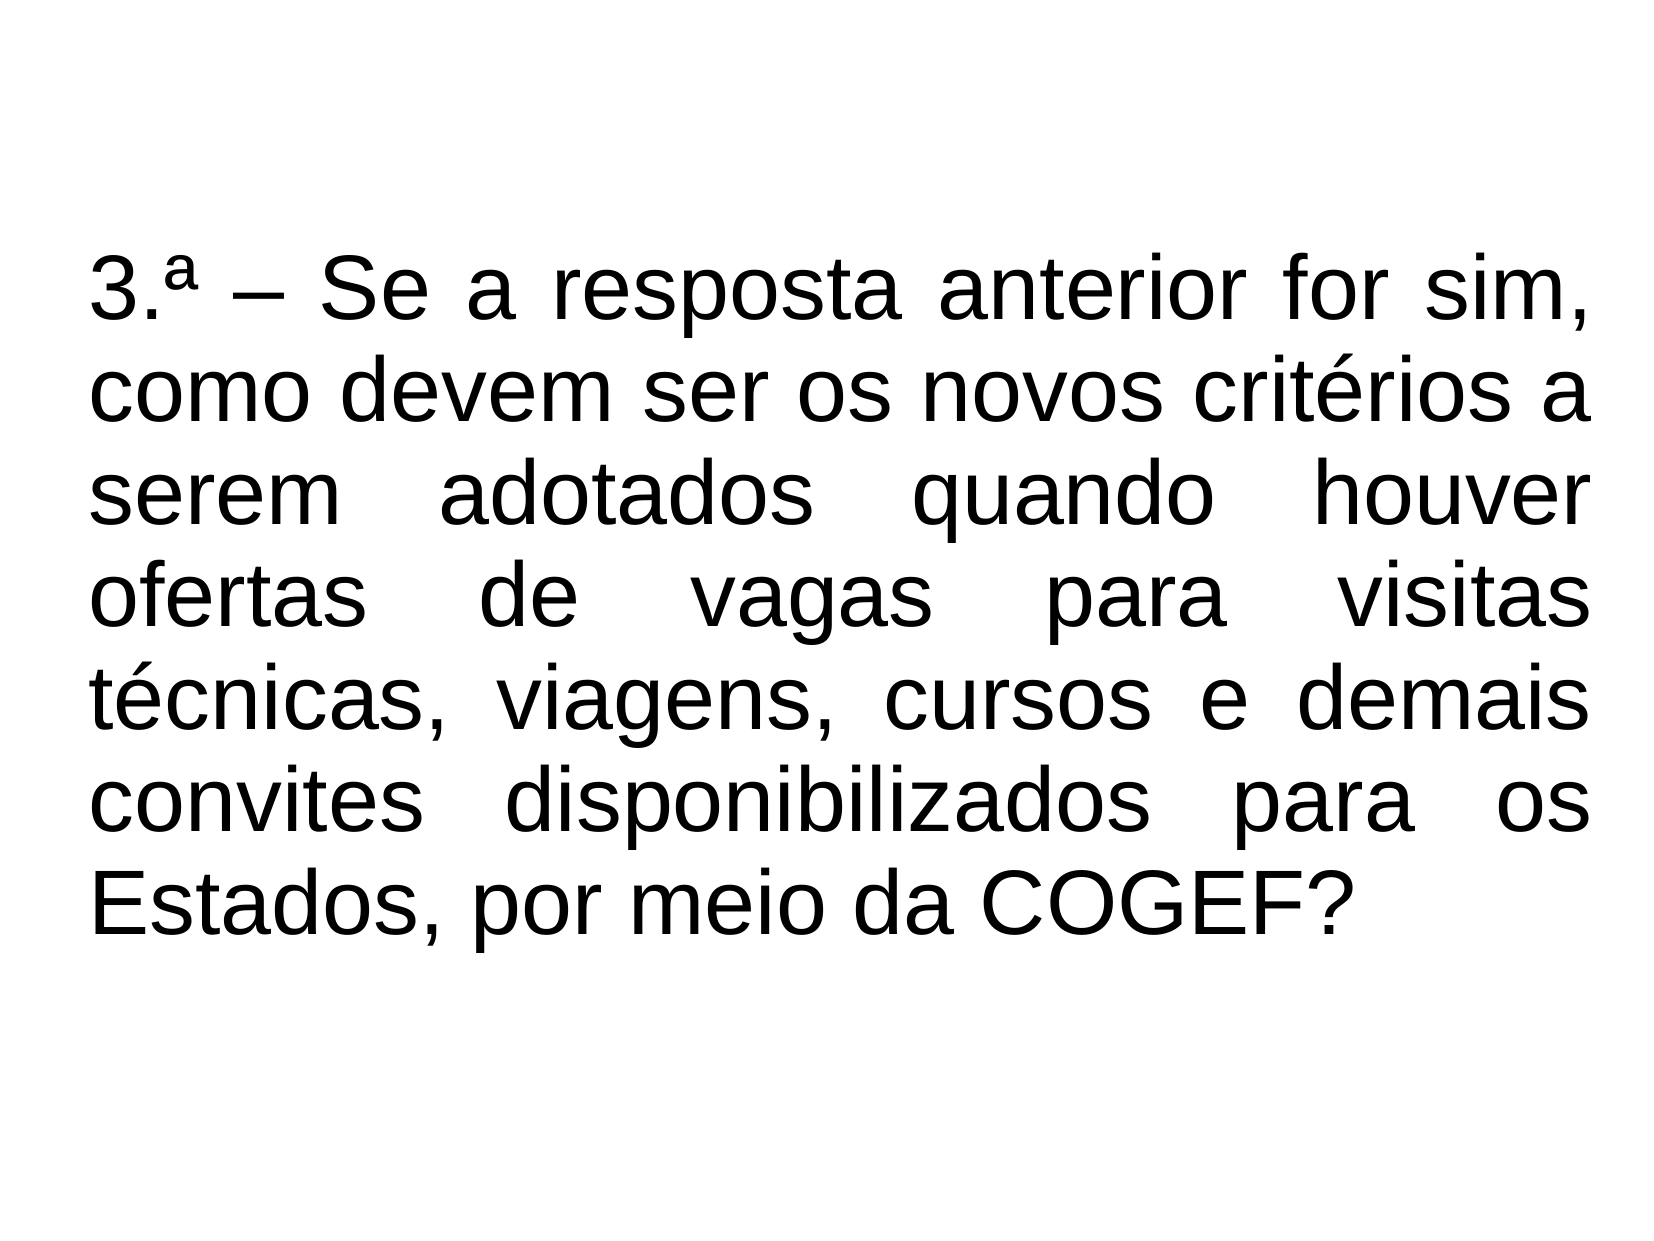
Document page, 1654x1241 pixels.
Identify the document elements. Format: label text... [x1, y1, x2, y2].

title 3.ª – Se a resposta anterior for sim, como devem ser os novos critérios a serem adotados quando houver ofertas de vagas para visitas técnicas, viagens, cursos e demais convites disponibilizados para os Estados, por meio da COGEF? [88, 177, 1595, 1013]
